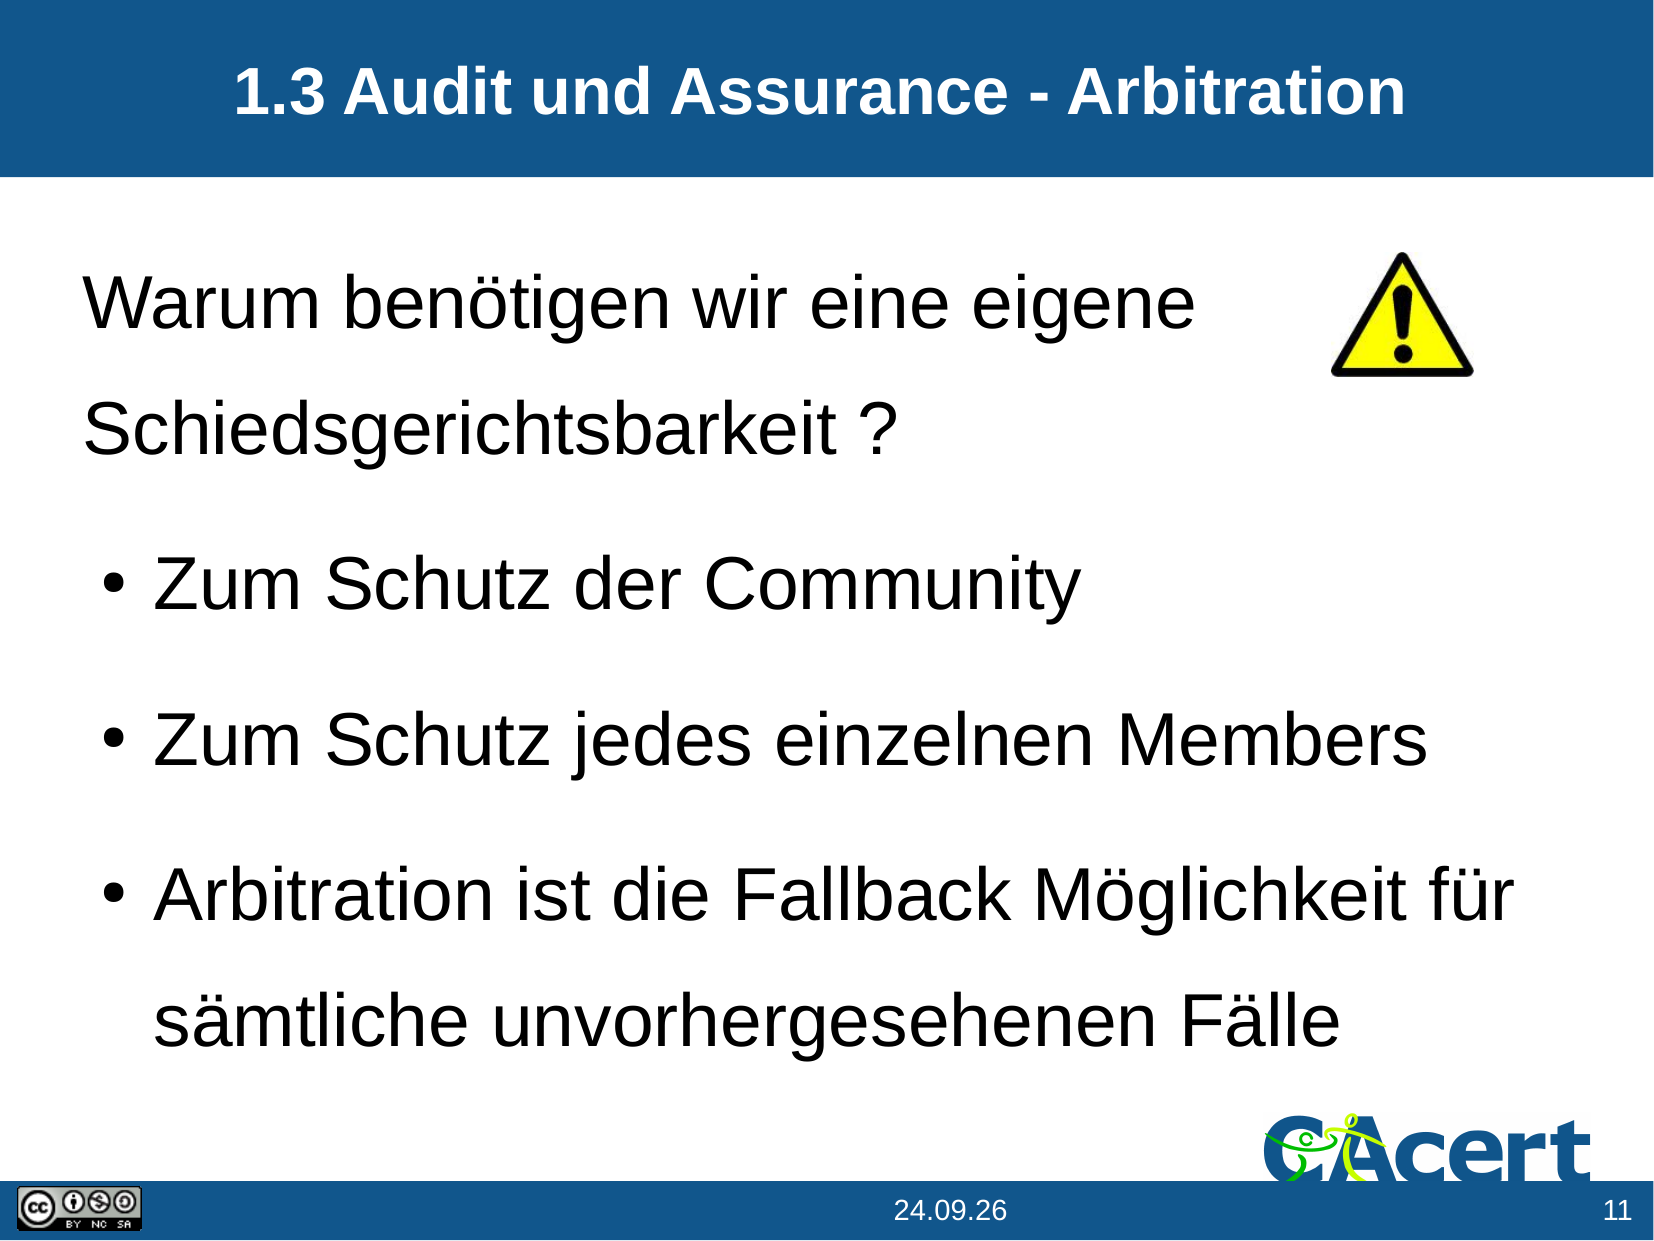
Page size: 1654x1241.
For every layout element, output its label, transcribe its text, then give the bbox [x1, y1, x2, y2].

picture [1331, 252, 1474, 377]
list Warum benötigen wir eine eigene Schiedsgerichtsbarkeit ? Zum Schutz der Community Zum Schutz jedes einzelnen Members Arbitration ist die Fallback Möglichkeit für sämtliche unvorhergesehenen Fälle [82, 218, 1571, 1077]
picture [1263, 1112, 1591, 1181]
picture [17, 1186, 142, 1231]
title 1.3 Audit und Assurance - Arbitration [76, 17, 1565, 166]
